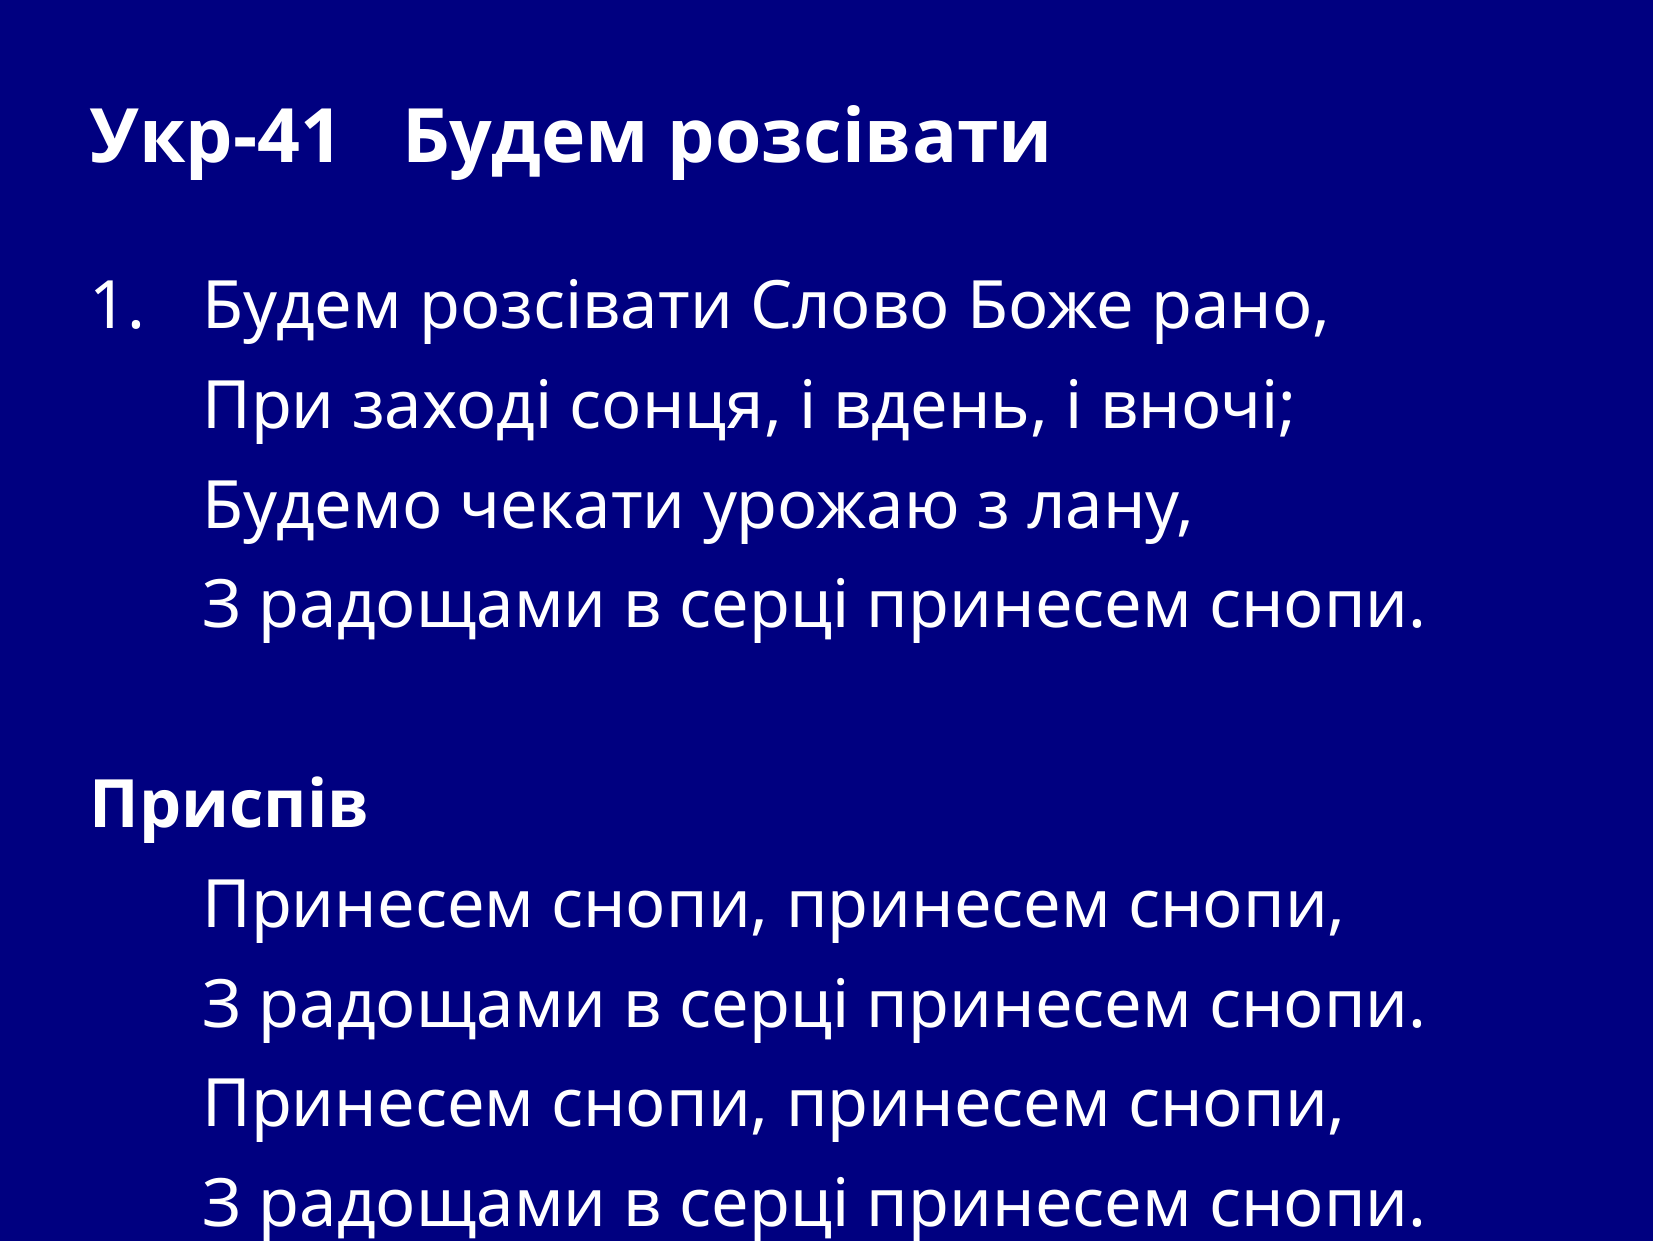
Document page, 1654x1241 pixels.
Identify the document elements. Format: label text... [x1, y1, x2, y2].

text_box 1. Будем розсівати Слово Боже рано, При заході сонця, і вдень, і вночі; Будемо чекати урожаю з лану, З радощами в серці принесем снопи. Приспів Принесем снопи, принесем снопи, З радощами в серці принесем снопи. Принесем снопи, принесем снопи, З радощами в серці принесем снопи. [75, 188, 1576, 1163]
text_box Укр-41 Будем розсівати [75, 75, 1576, 188]
